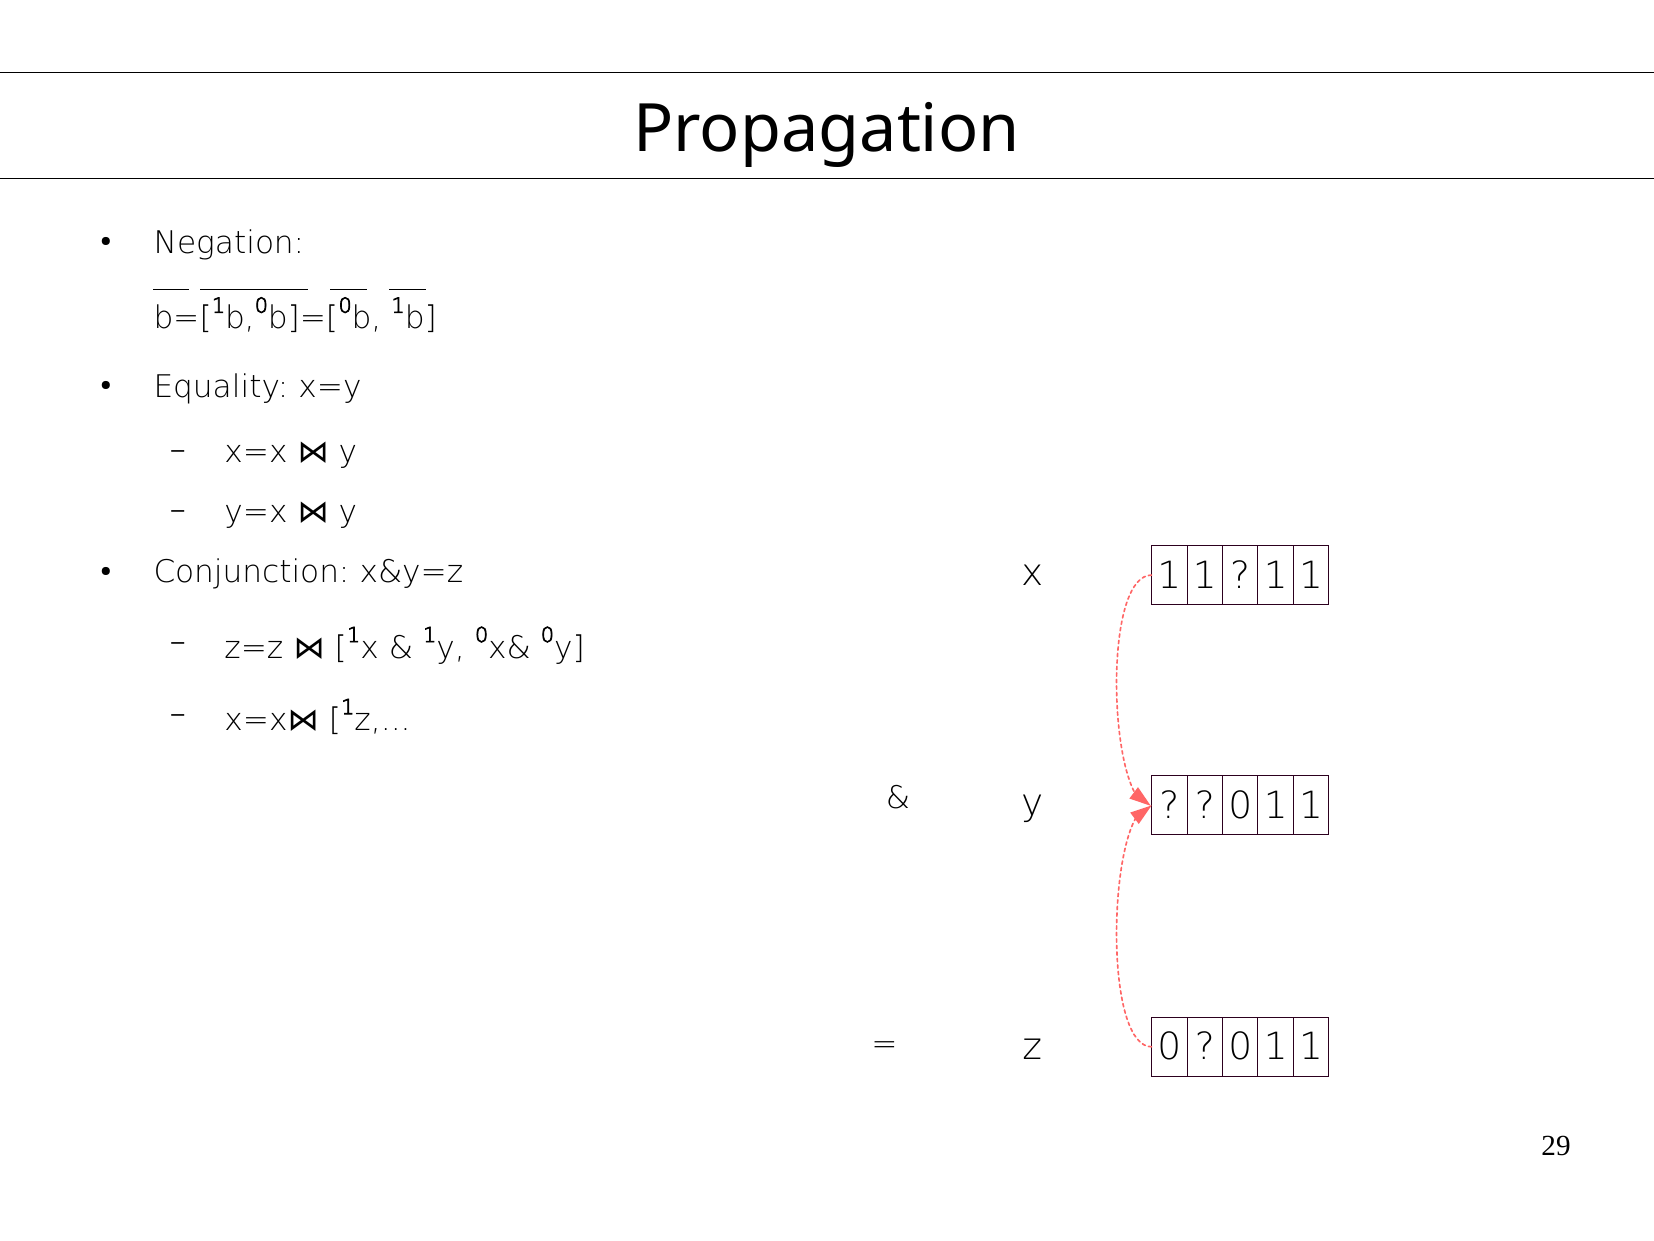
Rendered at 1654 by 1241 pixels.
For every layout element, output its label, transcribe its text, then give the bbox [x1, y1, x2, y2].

text_box 1 [1187, 545, 1222, 605]
text_box 1 [1257, 775, 1293, 835]
text_box 0 [1222, 1017, 1257, 1077]
text_box & [885, 779, 936, 832]
text_box 1 [1151, 545, 1187, 605]
text_box 1 [1293, 545, 1329, 605]
text_box 1 [1257, 545, 1293, 605]
text_box ? [1187, 1017, 1222, 1077]
text_box 0 [1151, 1017, 1187, 1077]
text_box y [1006, 773, 1059, 833]
list Negation: b=[1b,0b]=[0b, 1b] Equality: x=y x=x ⋈ y y=x ⋈ y Conjunction: x&y=z z=z ⋈ [1x & 1y, 0x& 0y] x=x⋈ [1z,... [82, 224, 1241, 1193]
text_box ? [1151, 775, 1187, 835]
text_box = [871, 1025, 910, 1068]
text_box 1 [1293, 775, 1329, 835]
text_box x [1006, 543, 1059, 603]
text_box ? [1222, 545, 1257, 605]
text_box 1 [1293, 1017, 1329, 1077]
text_box ? [1187, 775, 1222, 835]
text_box z [1007, 1017, 1058, 1077]
text_box 0 [1222, 775, 1257, 835]
text_box 1 [1257, 1017, 1293, 1077]
text_box Propagation [0, 72, 1654, 166]
